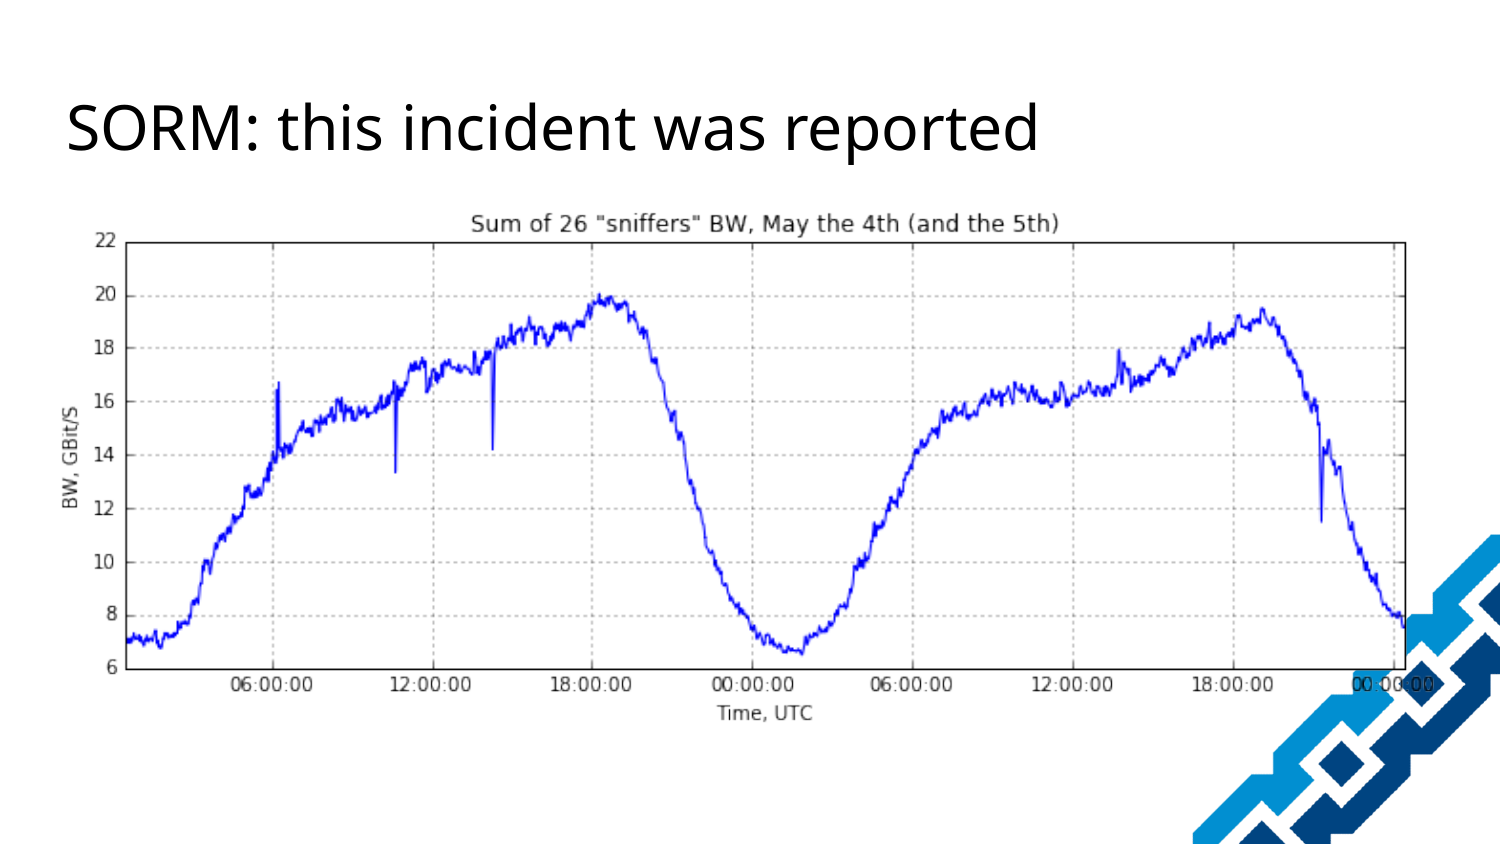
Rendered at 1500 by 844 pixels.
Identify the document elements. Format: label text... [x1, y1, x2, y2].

title SORM: this incident was reported [51, 72, 1449, 167]
picture [0, 0, 1500, 844]
